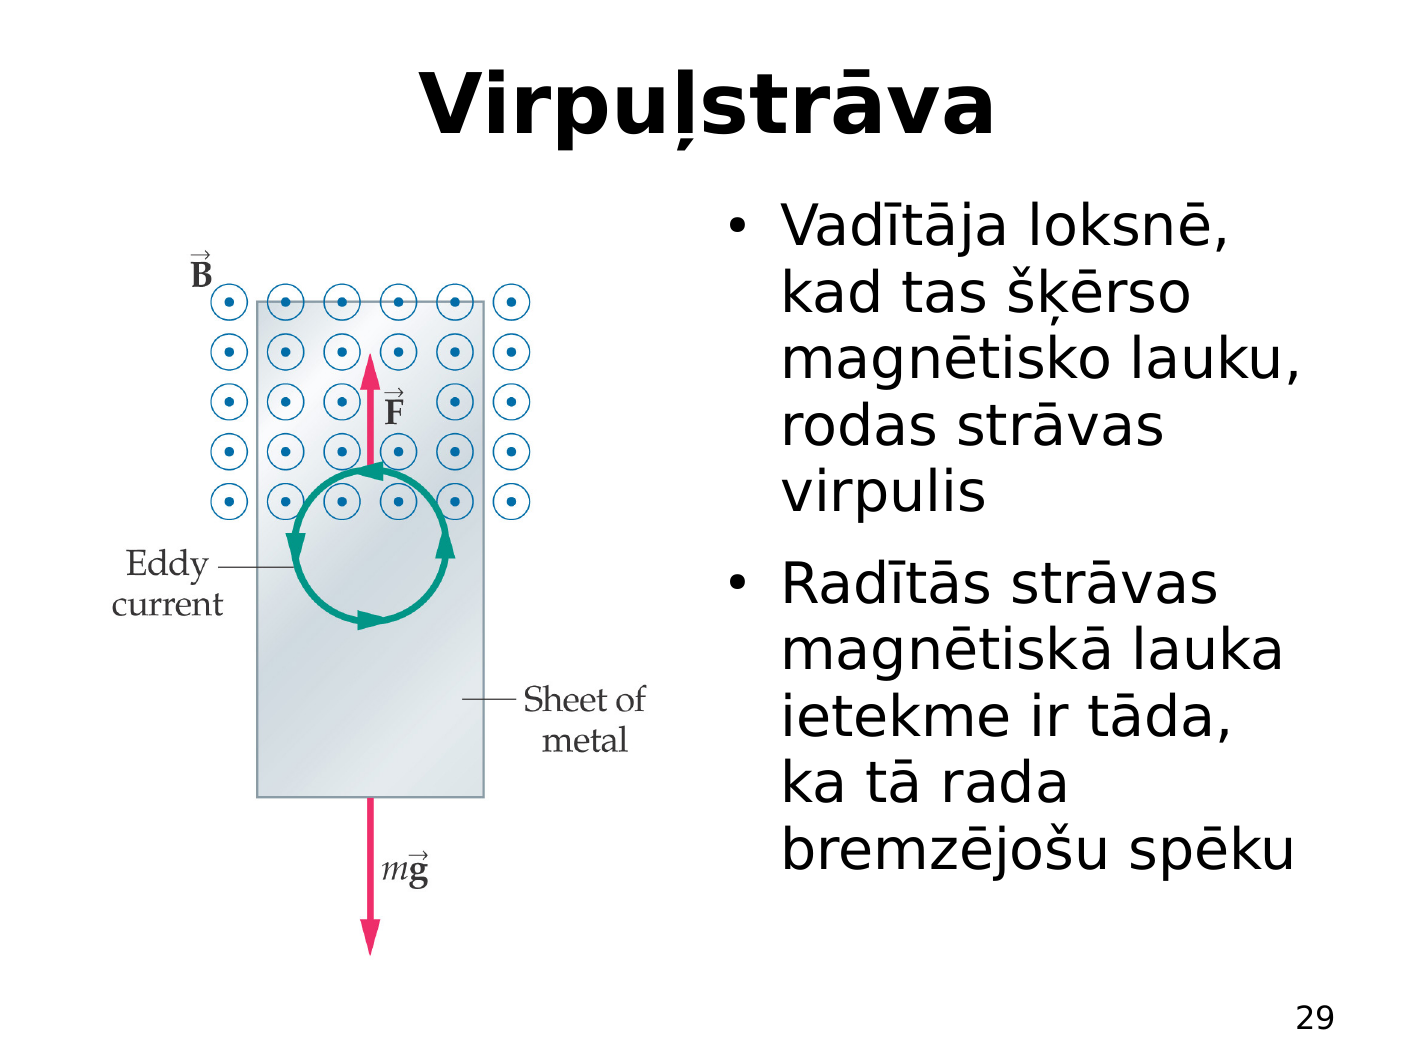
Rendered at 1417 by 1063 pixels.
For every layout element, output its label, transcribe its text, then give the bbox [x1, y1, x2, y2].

picture [70, 244, 680, 964]
title Virpuļstrāva [70, 42, 1346, 168]
list Vadītāja loksnē, kad tas šķērso magnētisko lauku, rodas strāvas virpulis Radītās strāvas magnētiskā lauka ietekme ir tāda, ka tā rada bremzējošu spēku [709, 192, 1318, 1016]
